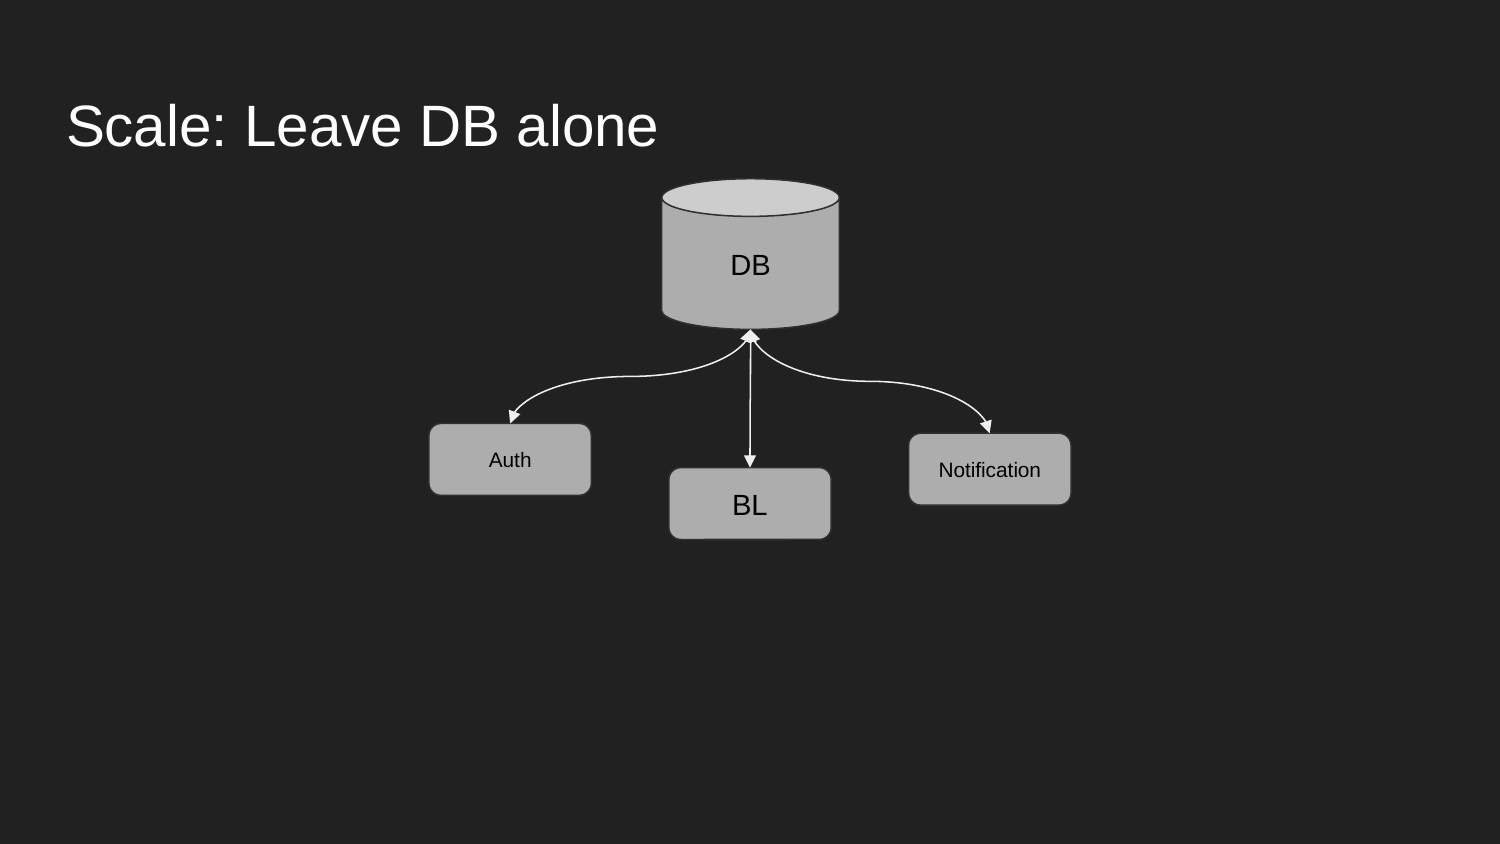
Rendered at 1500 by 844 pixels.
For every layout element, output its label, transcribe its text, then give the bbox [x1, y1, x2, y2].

text_box DB [661, 199, 840, 330]
title Scale: Leave DB alone [51, 72, 1449, 167]
text_box Notification [908, 433, 1072, 506]
text_box Auth [428, 423, 592, 496]
text_box BL [668, 467, 832, 540]
